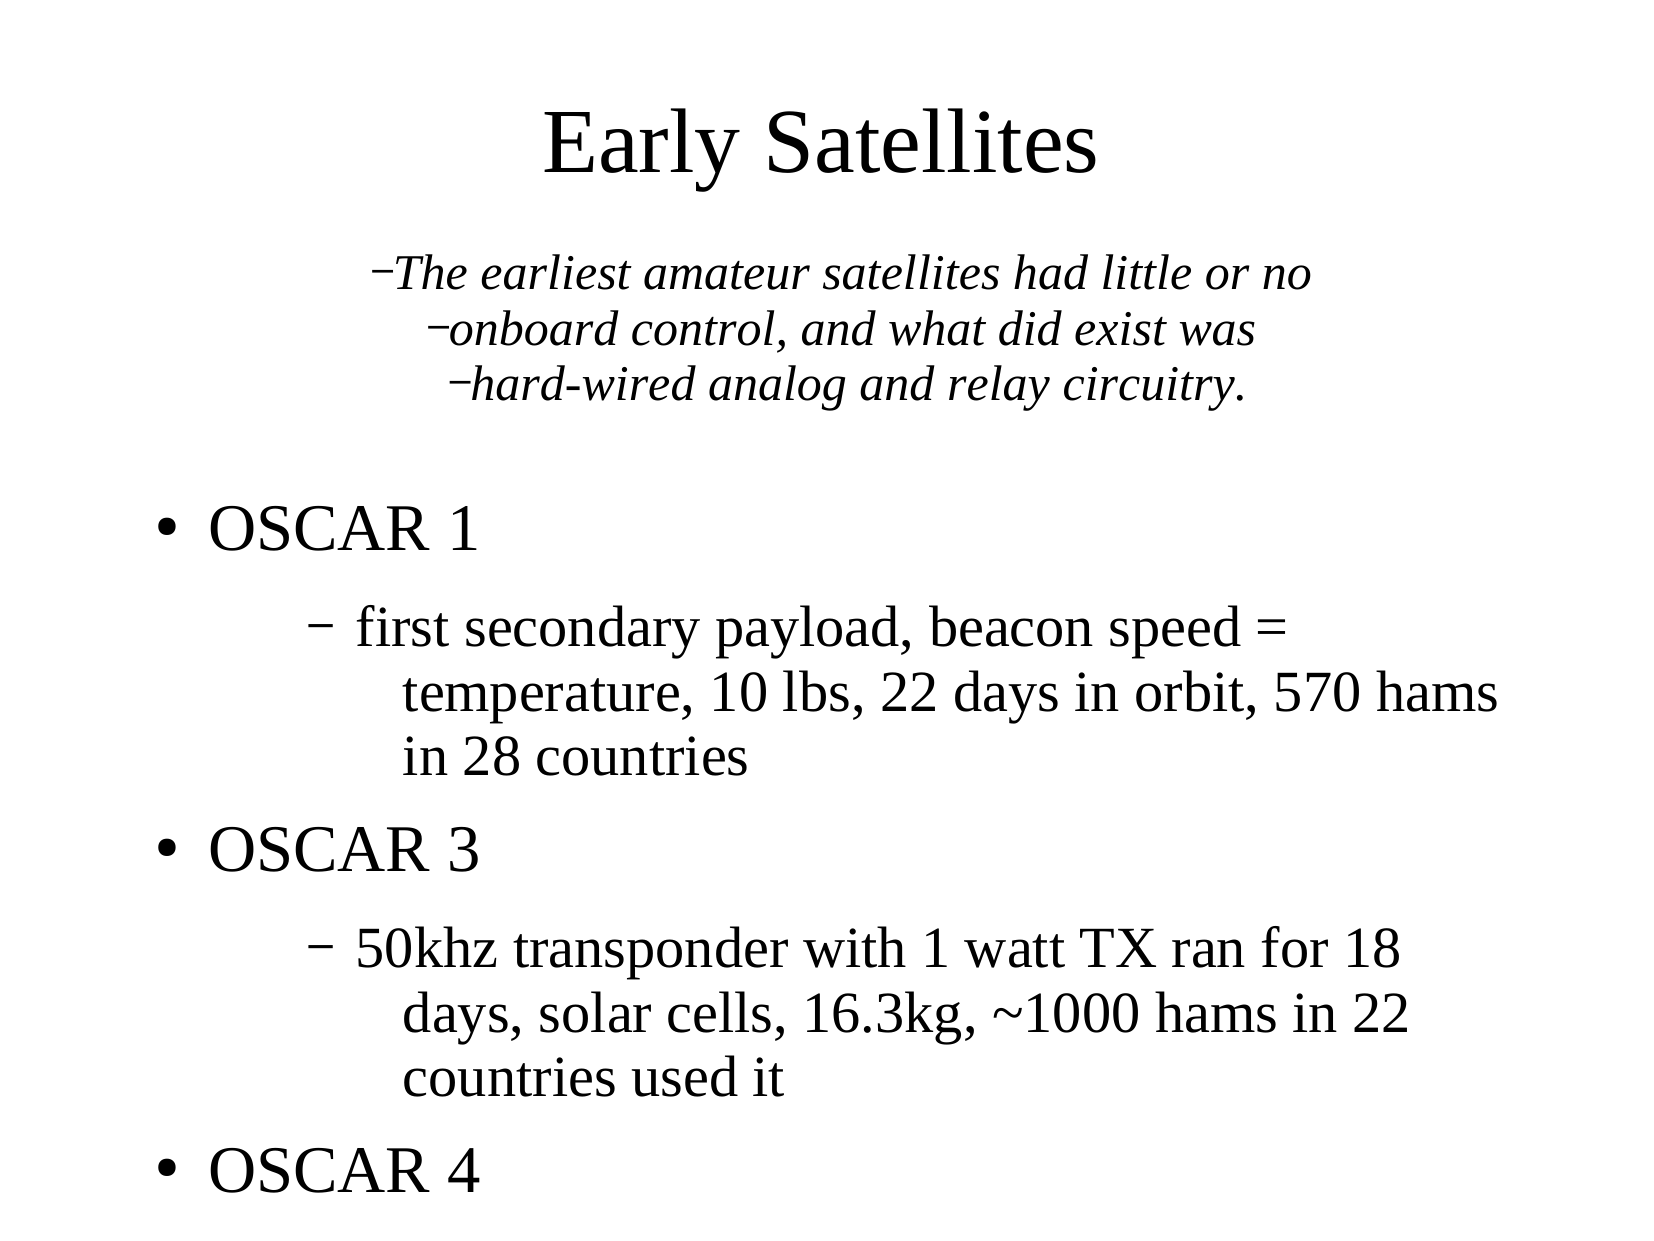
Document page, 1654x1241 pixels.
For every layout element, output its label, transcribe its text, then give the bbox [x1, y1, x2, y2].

title Early Satellites [115, 37, 1528, 245]
list OSCAR 1 first secondary payload, beacon speed = temperature, 10 lbs, 22 days in orbit, 570 hams in 28 countries OSCAR 3 50khz transponder with 1 watt TX ran for 18 days, solar cells, 16.3kg, ~1000 hams in 22 countries used it OSCAR 4 Intended for geosync orbit, booster upper stage failed [119, 491, 1532, 1195]
text_box The earliest amateur satellites had little or no onboard control, and what did exist was hard-wired analog and relay circuitry. [372, 245, 1305, 412]
